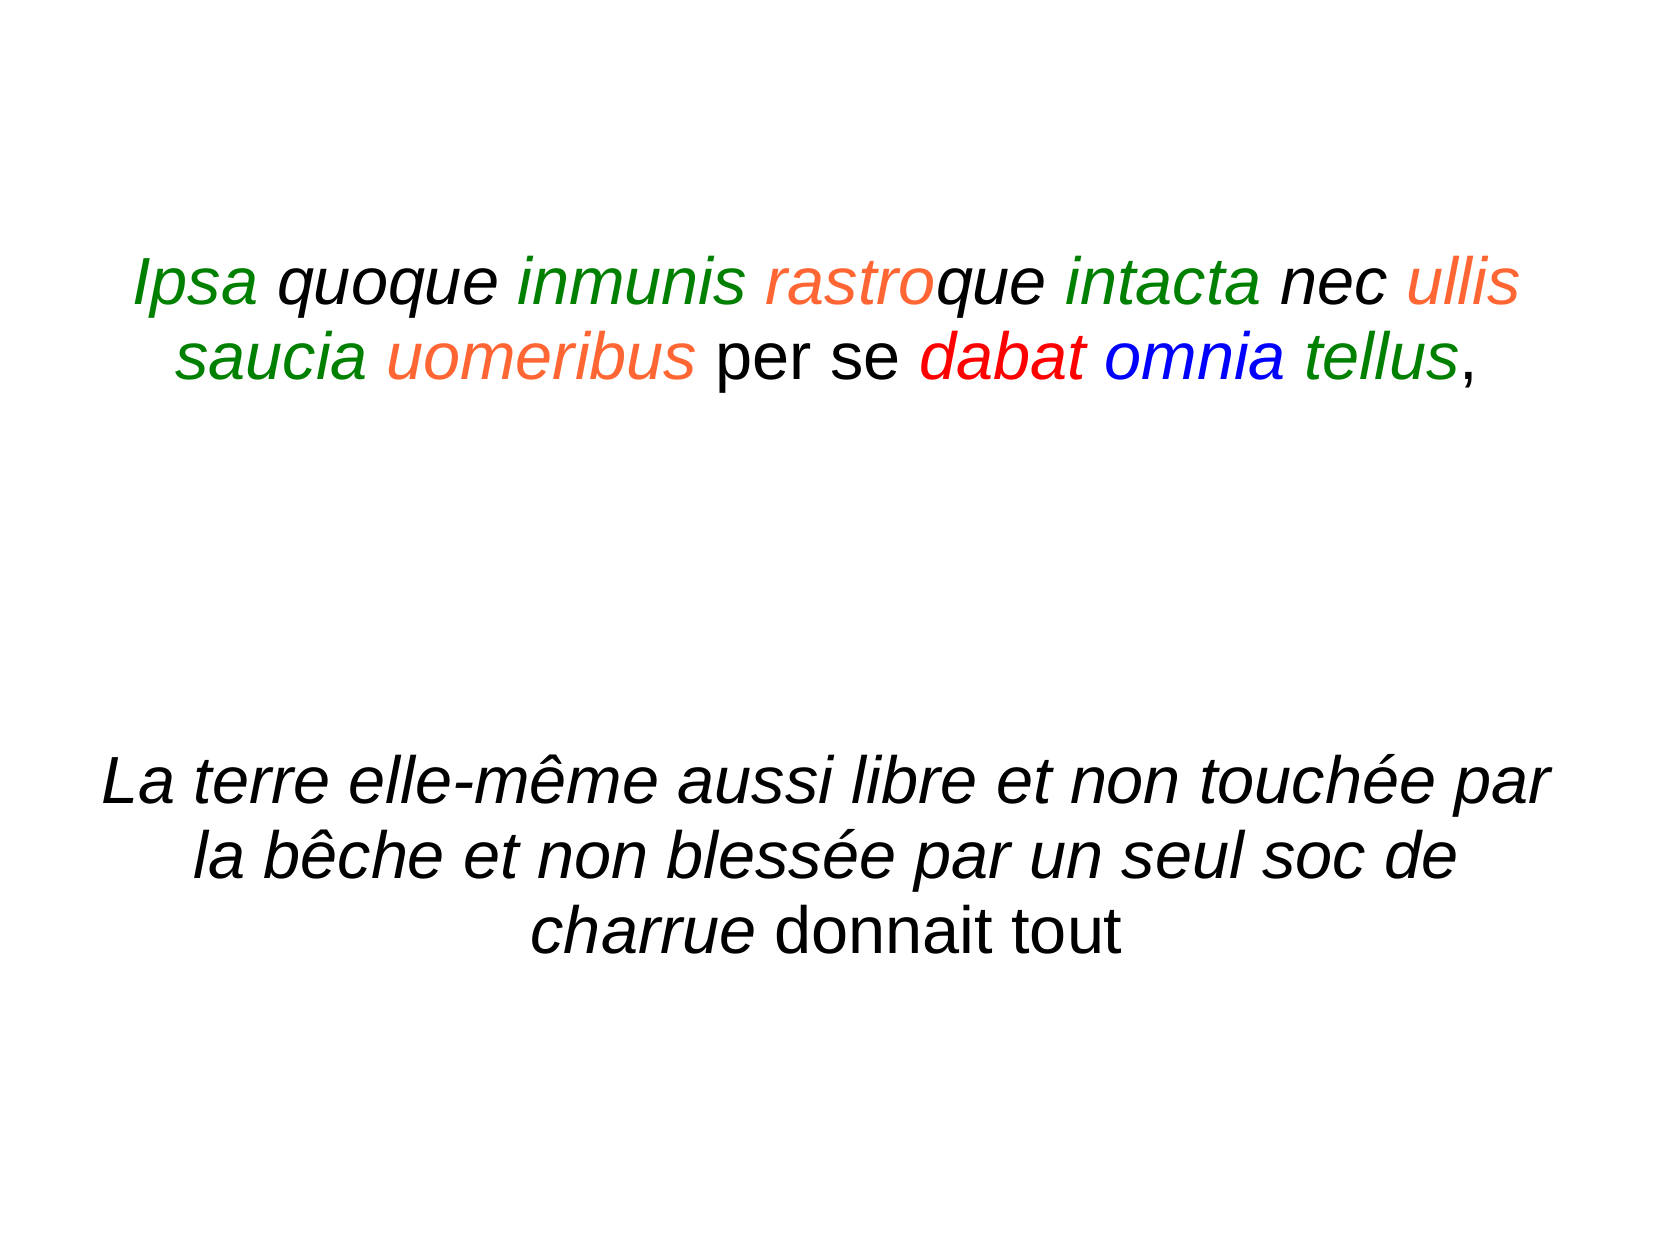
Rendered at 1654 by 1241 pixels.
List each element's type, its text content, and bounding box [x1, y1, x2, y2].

title Ipsa quoque inmunis rastroque intacta nec ullis saucia uomeribus per se dabat omnia tellus, [47, 35, 1607, 603]
subtitle La terre elle-même aussi libre et non touchée par la bêche et non blessée par un seul soc de charrue donnait tout [82, 602, 1571, 1109]
